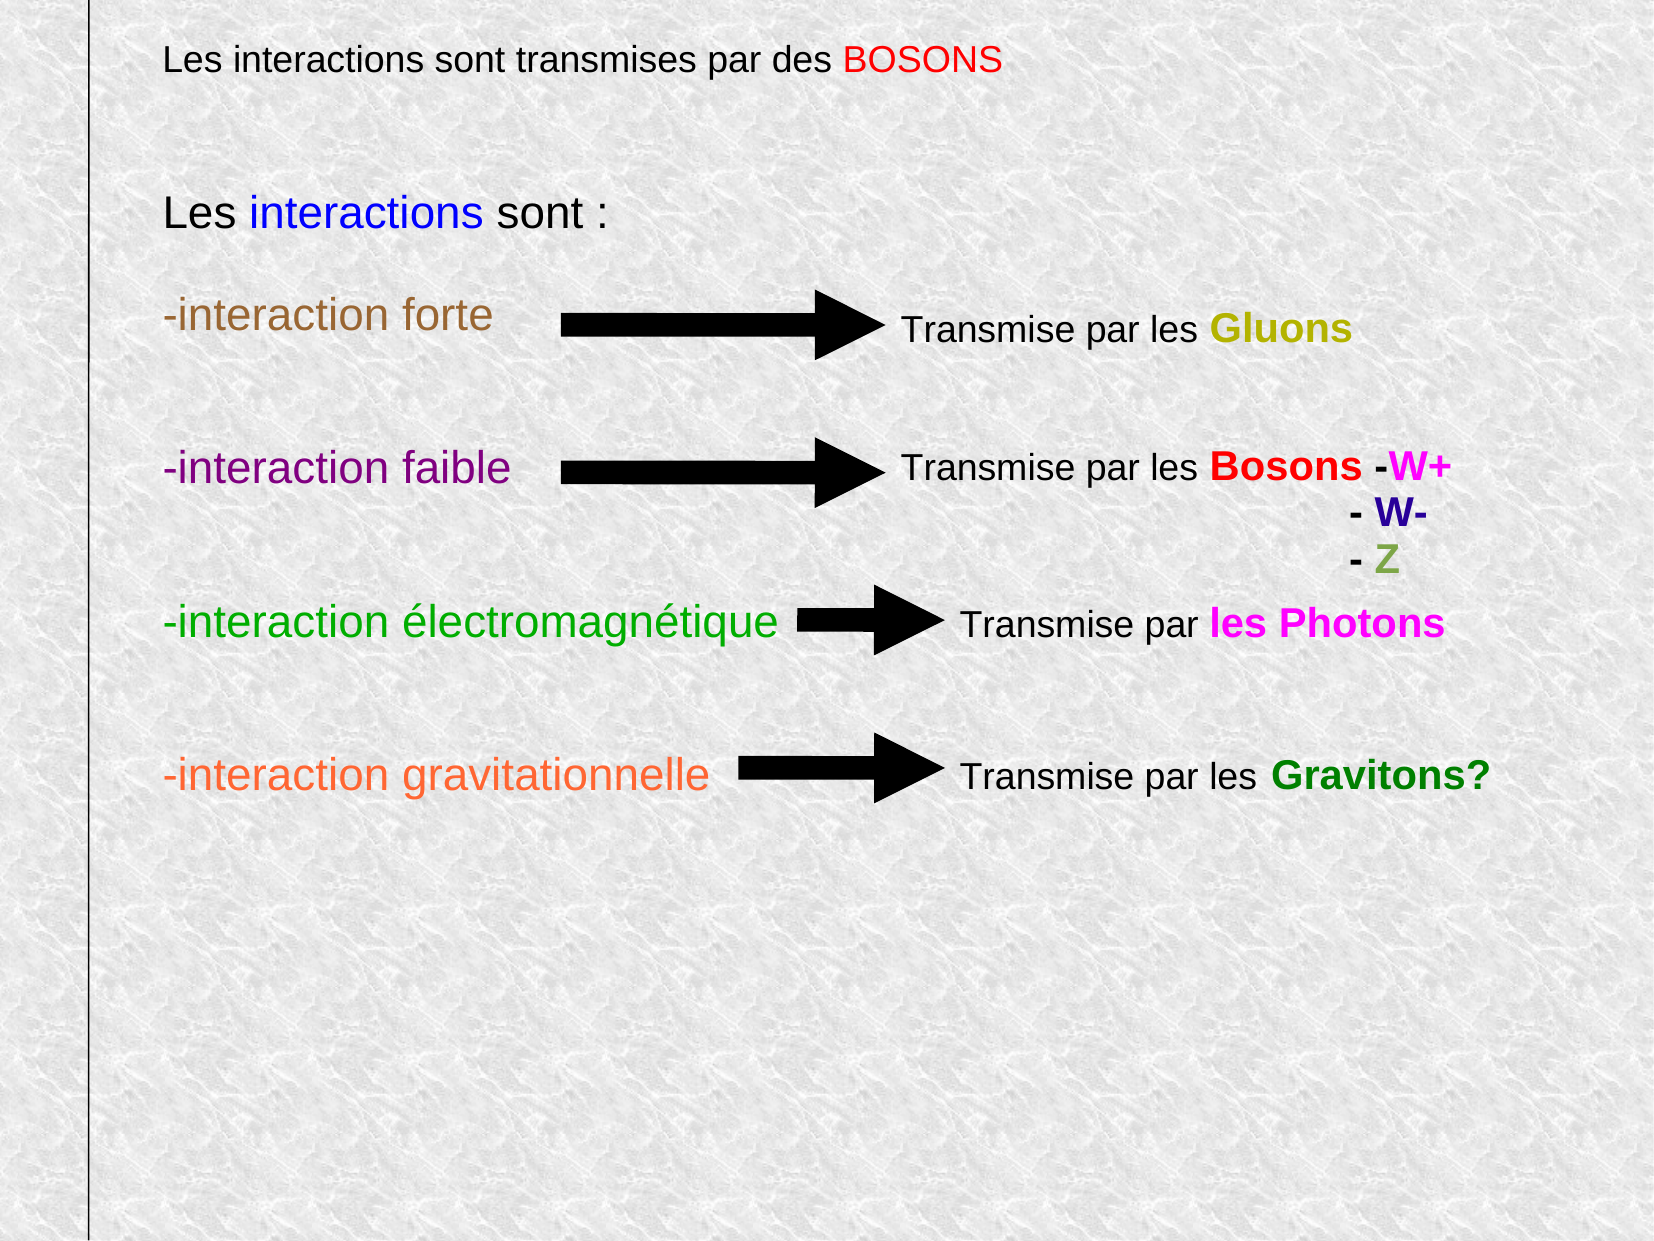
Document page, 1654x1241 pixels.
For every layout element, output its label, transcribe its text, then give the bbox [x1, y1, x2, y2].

text_box Les interactions sont : -interaction forte -interaction faible -interaction électromagnétique -interaction gravitationnelle [147, 177, 916, 805]
text_box Transmise par les Gravitons? [944, 734, 1565, 798]
text_box Transmise par les Gluons [885, 295, 1447, 358]
text_box Transmise par les Photons [944, 590, 1595, 653]
text_box Les interactions sont transmises par des BOSONS [147, 29, 1654, 87]
text_box Transmise par les Bosons -W+ - W- - Z [885, 433, 1506, 591]
picture [0, 0, 88, 1241]
picture [90, 0, 1654, 1241]
